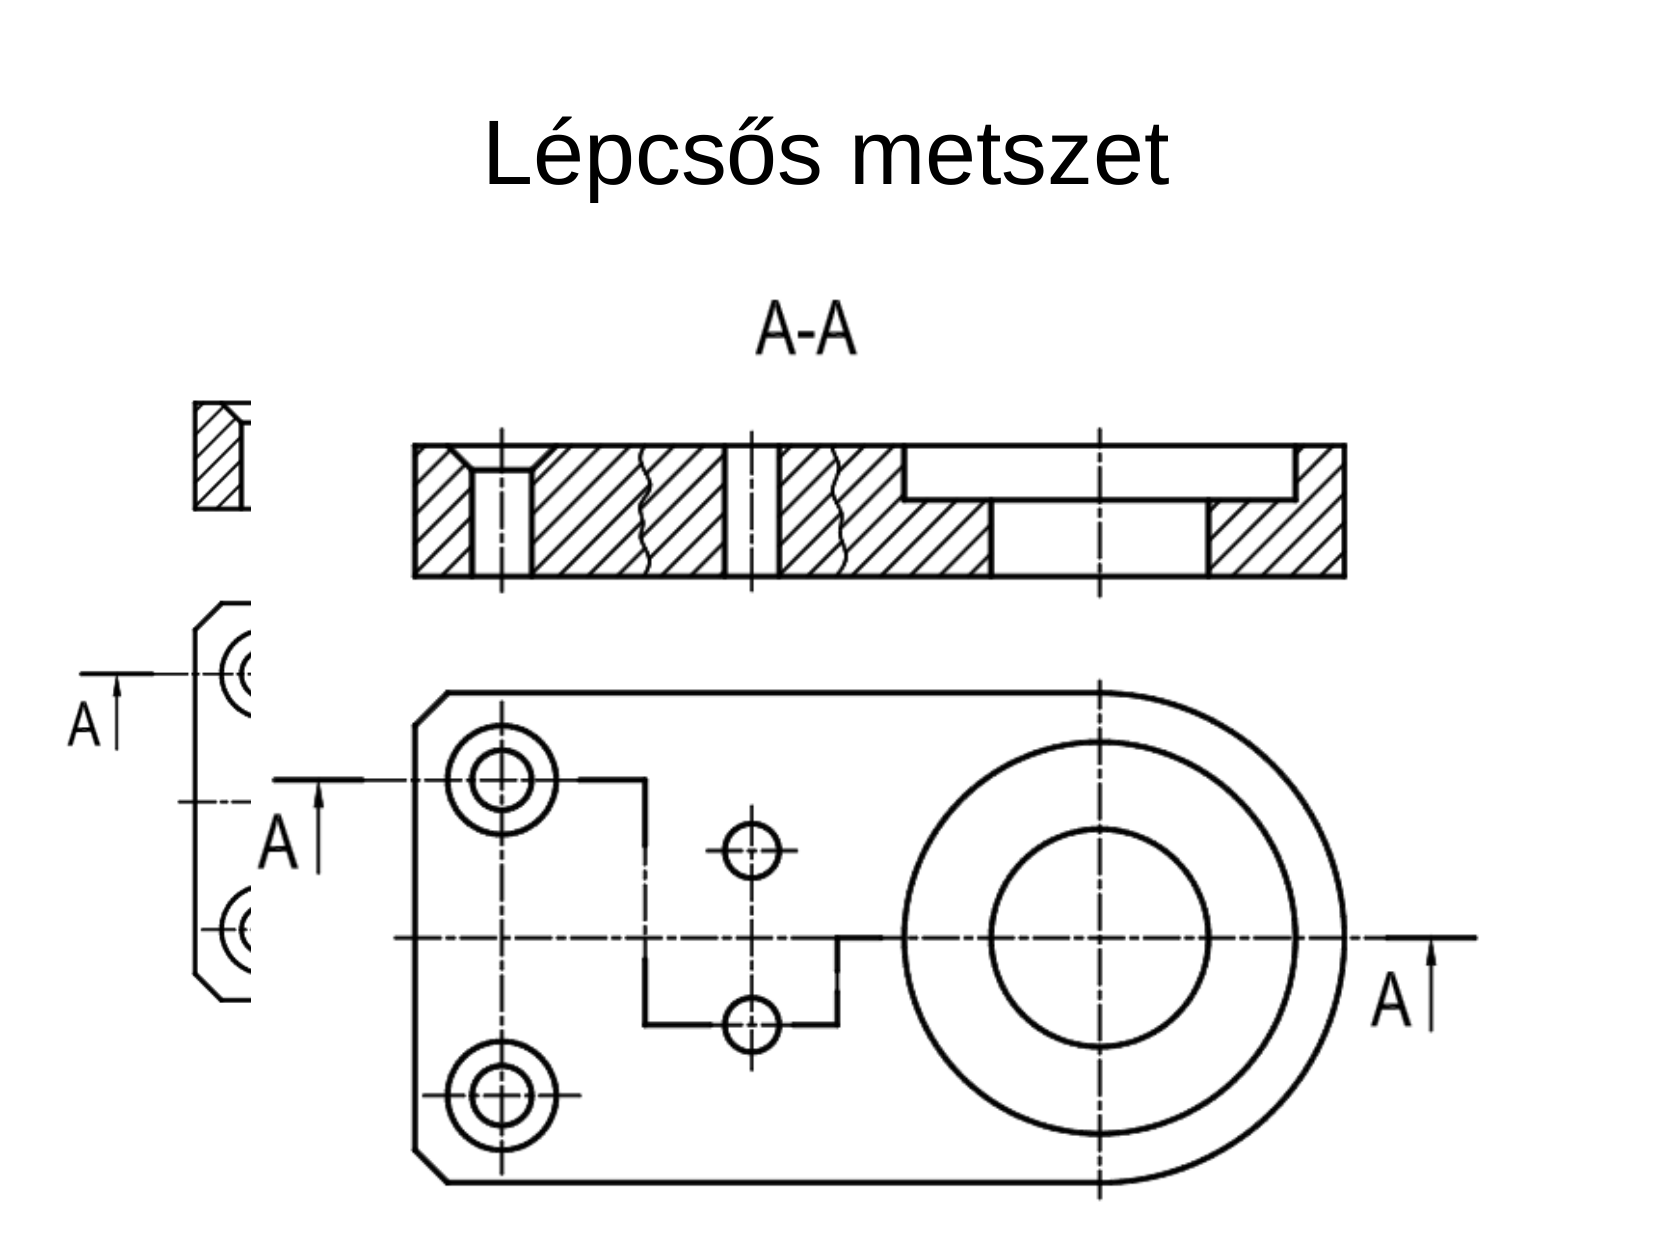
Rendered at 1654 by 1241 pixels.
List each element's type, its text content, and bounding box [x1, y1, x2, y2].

picture [62, 271, 1501, 1217]
title Lépcsős metszet [82, 49, 1571, 257]
